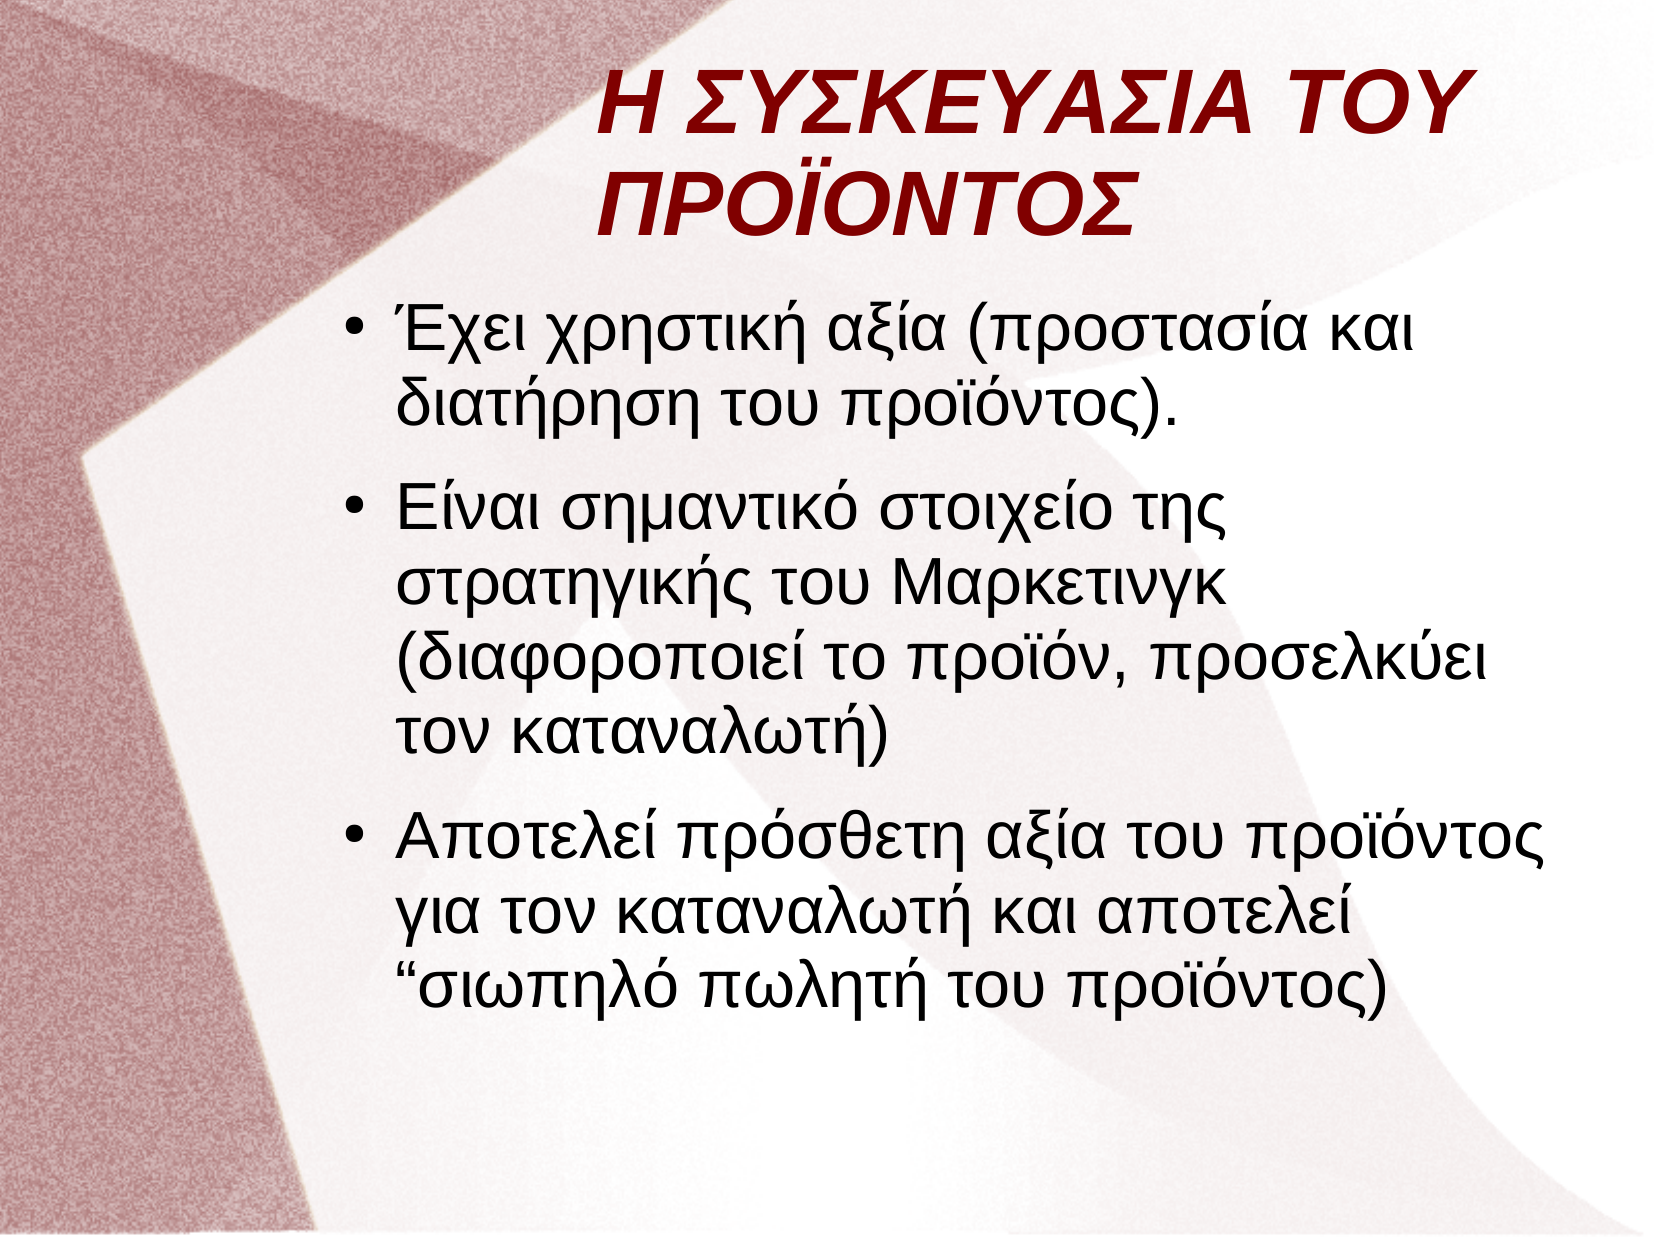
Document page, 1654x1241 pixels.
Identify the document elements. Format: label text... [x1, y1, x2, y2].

list Έχει χρηστική αξία (προστασία και διατήρηση του προϊόντος). Είναι σημαντικό στοιχείο της στρατηγικής του Μαρκετινγκ (διαφοροποιεί το προϊόν, προσελκύει τον καταναλωτή) Αποτελεί πρόσθετη αξία του προϊόντος για τον καταναλωτή και αποτελεί “σιωπηλό πωλητή του προϊόντος) [324, 290, 1601, 1127]
picture [0, 0, 1654, 1241]
title Η ΣΥΣΚΕΥΑΣΙΑ ΤΟΥ ΠΡΟΪΟΝΤΟΣ [596, 49, 1607, 257]
